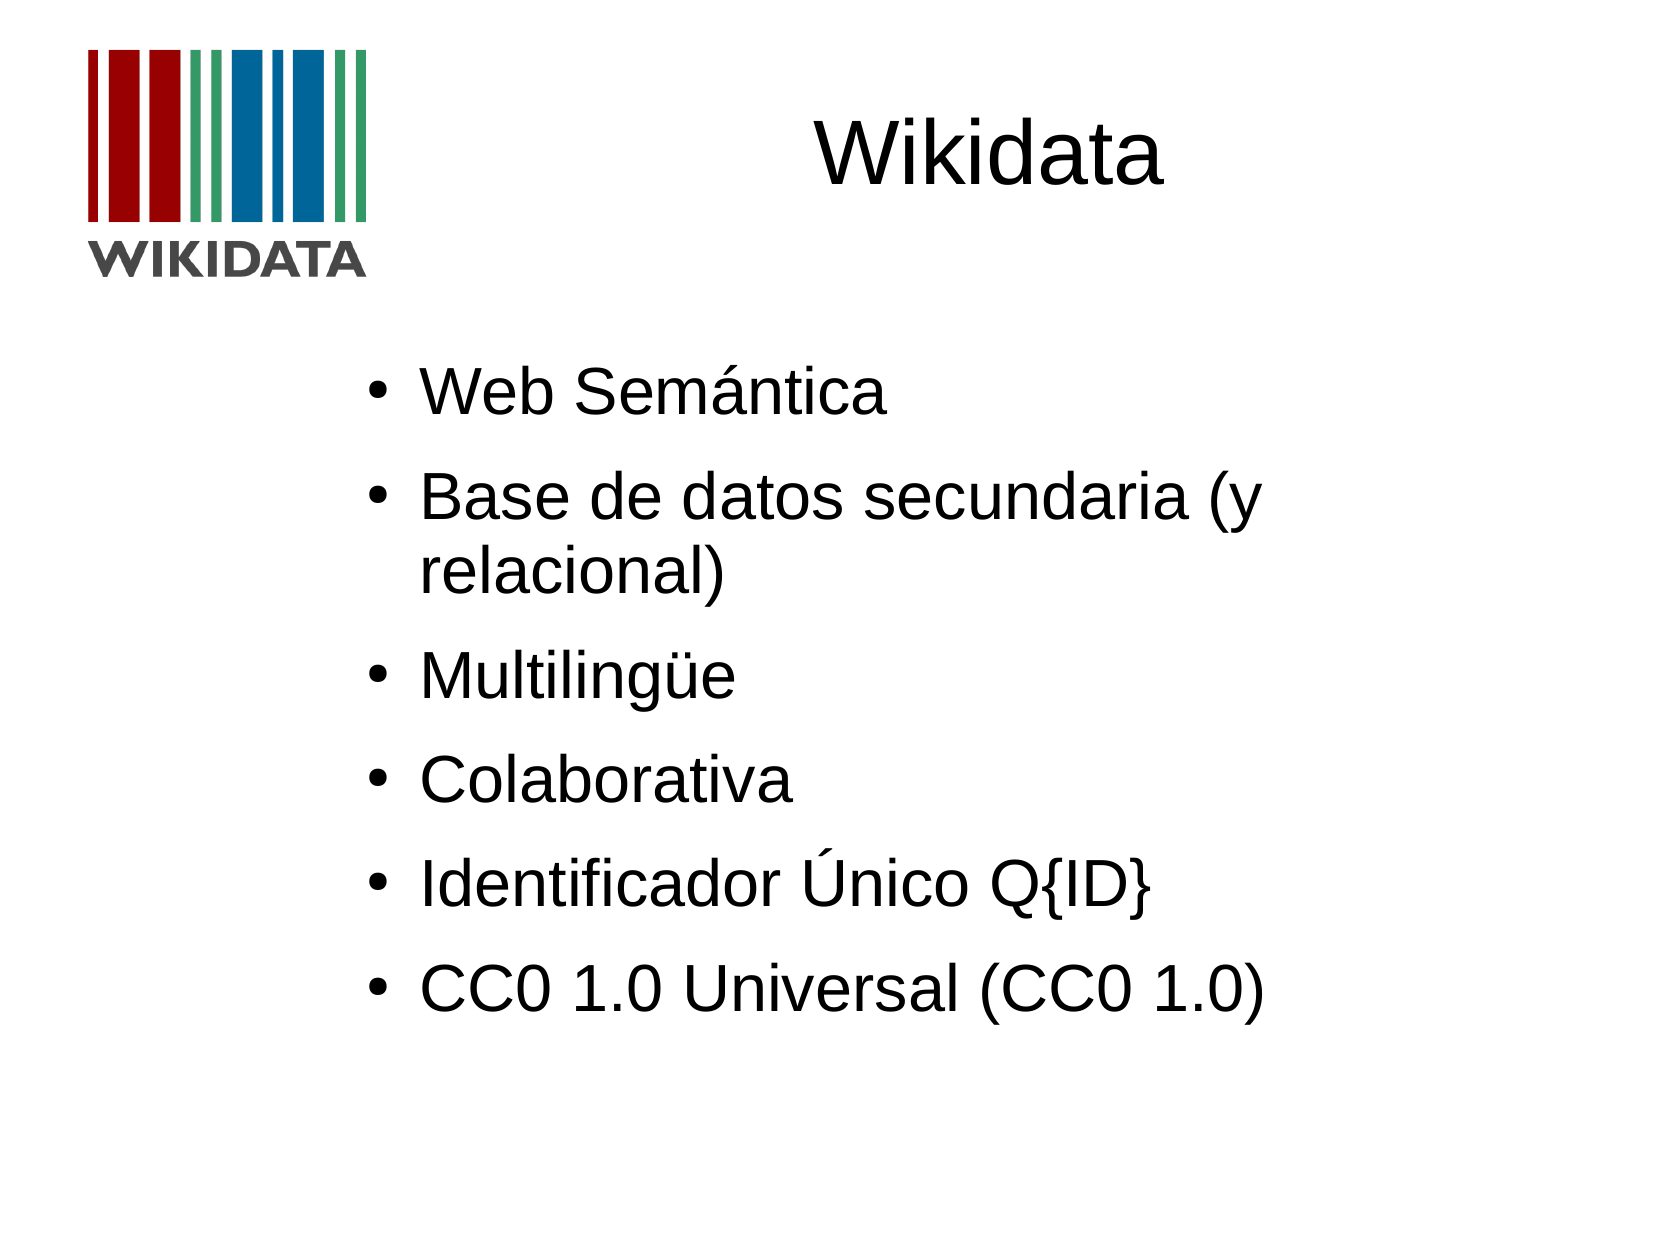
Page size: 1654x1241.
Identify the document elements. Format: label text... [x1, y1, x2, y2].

list Web Semántica Base de datos secundaria (y relacional) Multilingüe Colaborativa Identificador Único Q{ID} CC0 1.0 Universal (CC0 1.0) [348, 354, 1306, 1074]
title Wikidata [408, 49, 1571, 257]
picture [47, 35, 408, 291]
